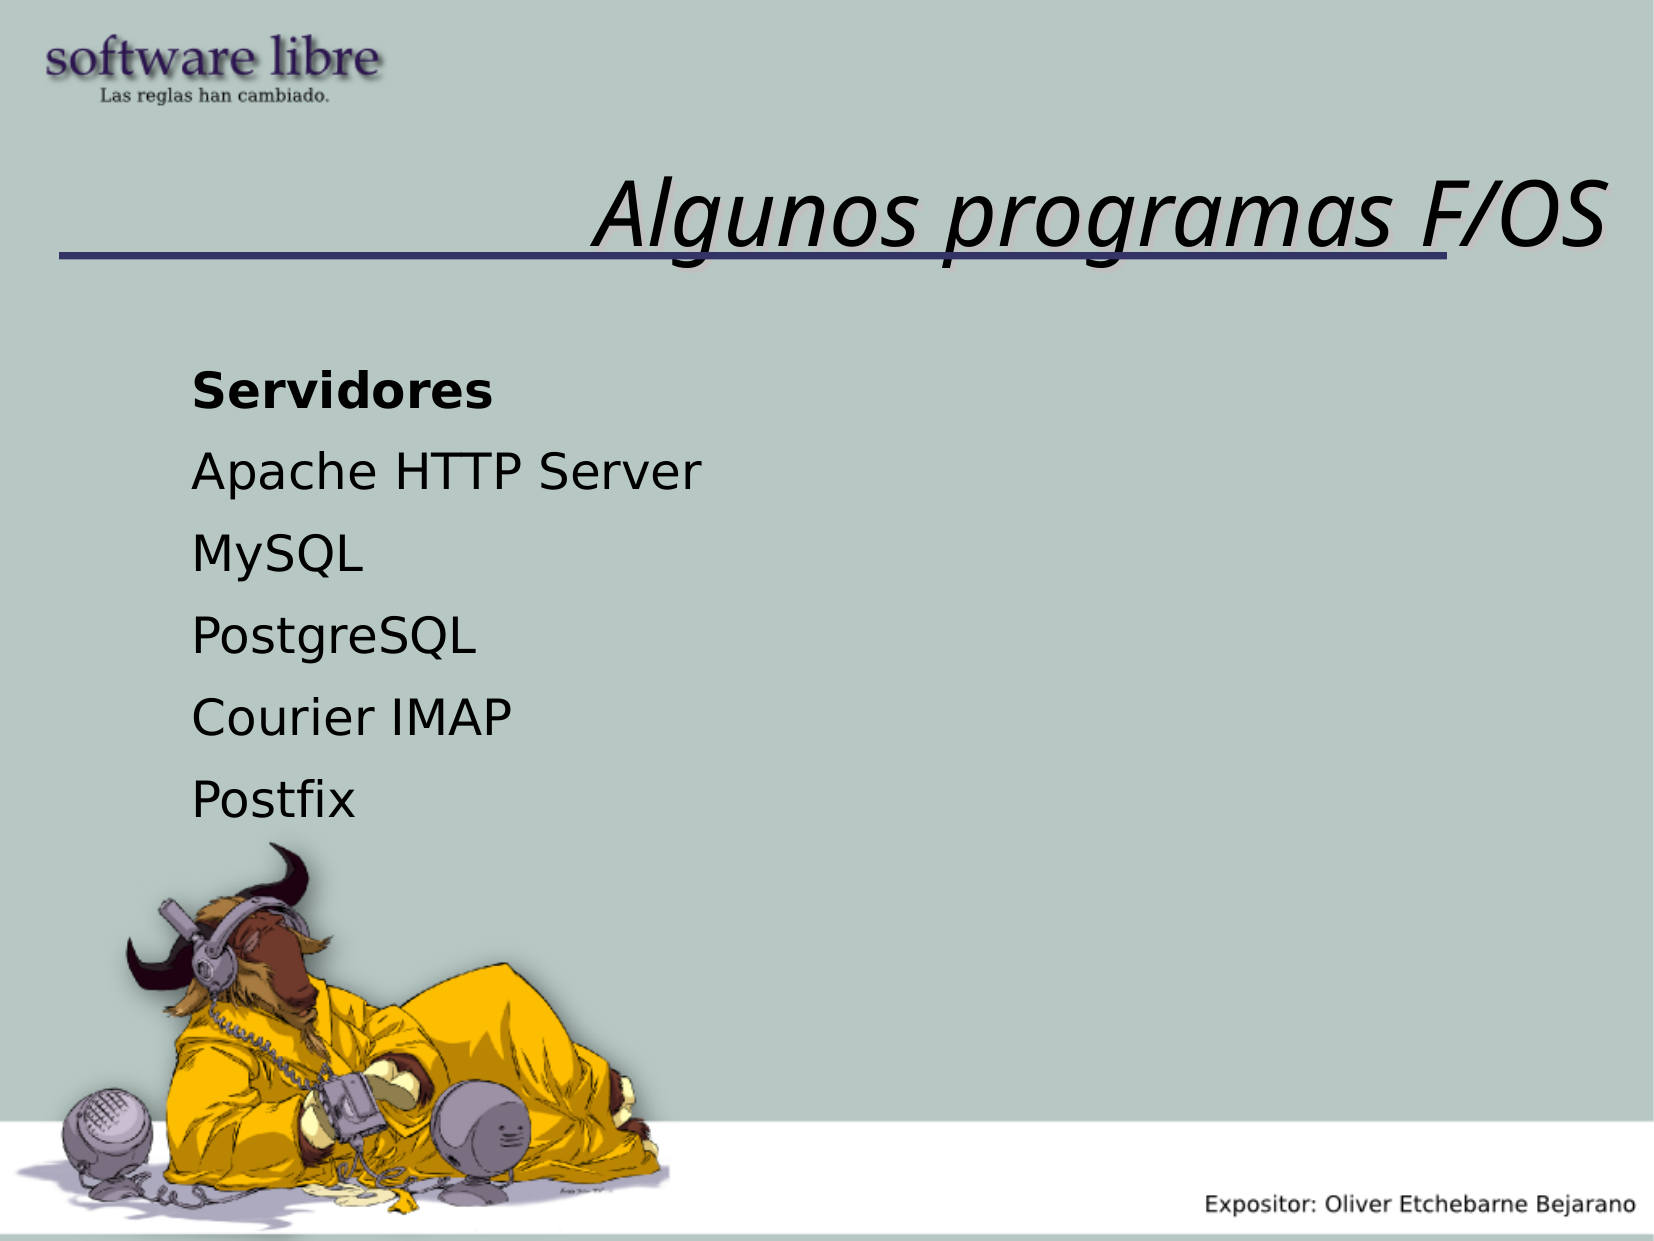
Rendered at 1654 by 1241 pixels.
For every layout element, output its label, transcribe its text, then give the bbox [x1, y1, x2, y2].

picture [0, 0, 1654, 1241]
text_box [59, 252, 1447, 260]
text_box Servidores Apache HTTP Server MySQL PostgreSQL Courier IMAP Postfix [177, 354, 1595, 875]
text_box Algunos programas F/OS [59, 140, 1625, 266]
